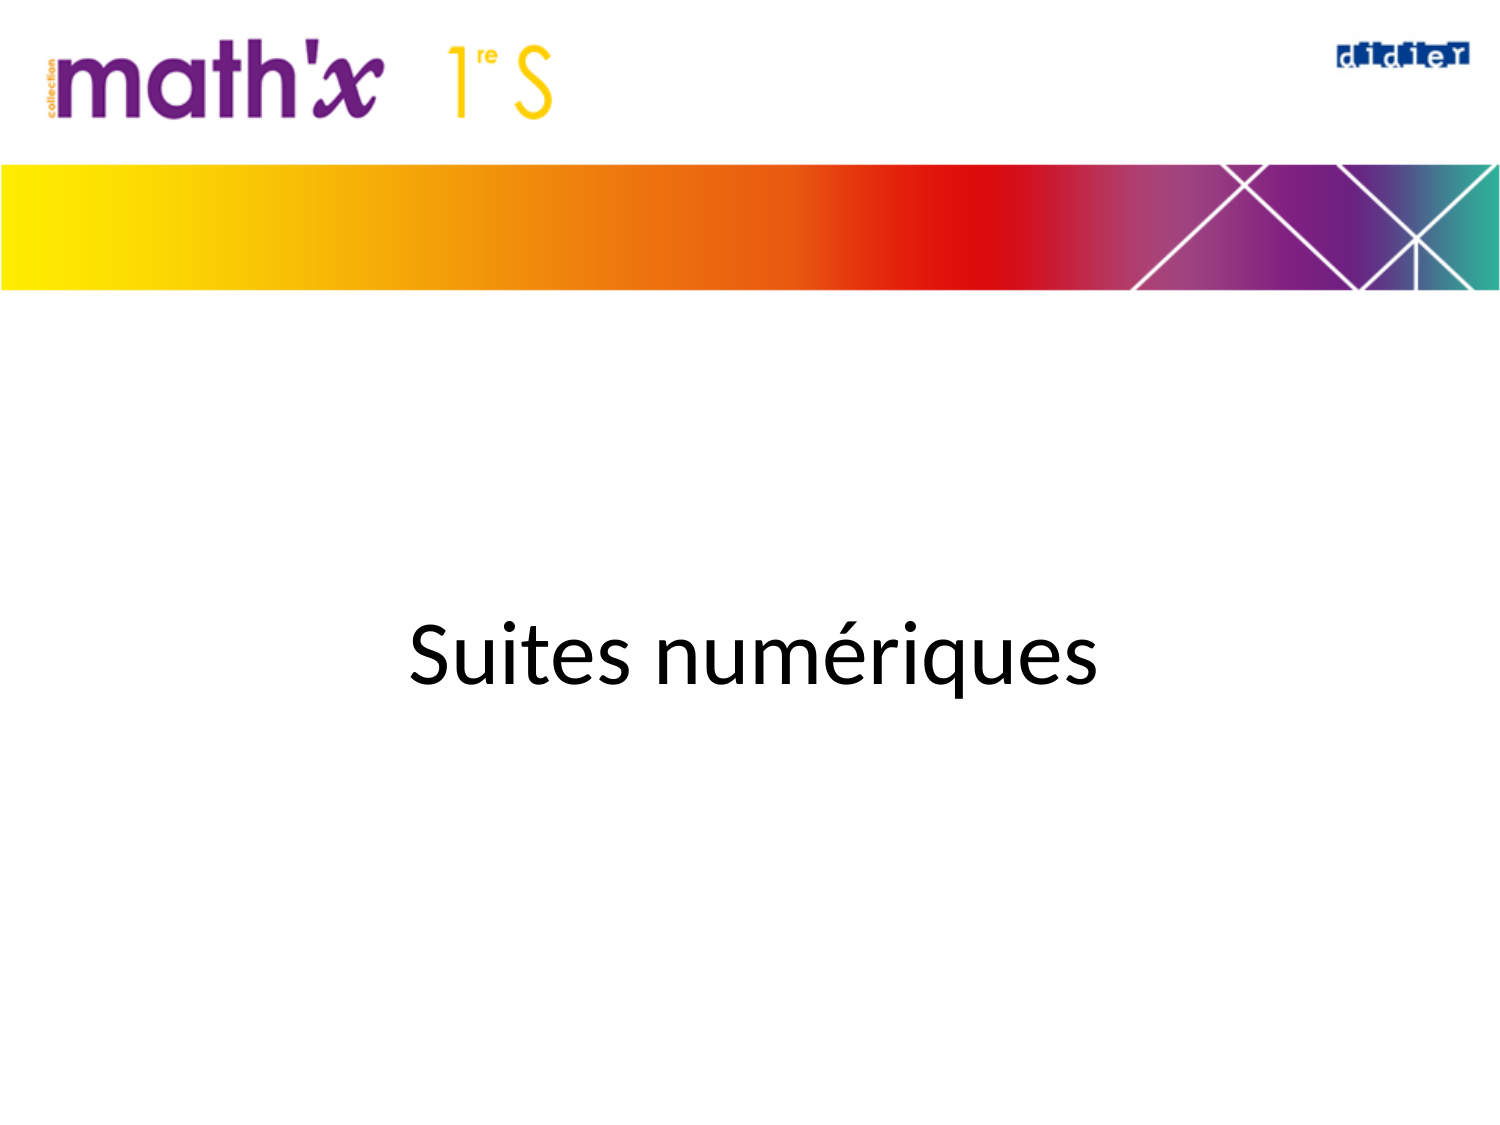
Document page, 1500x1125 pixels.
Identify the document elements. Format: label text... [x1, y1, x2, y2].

title Suites numériques [117, 527, 1393, 769]
picture [0, 0, 1500, 292]
